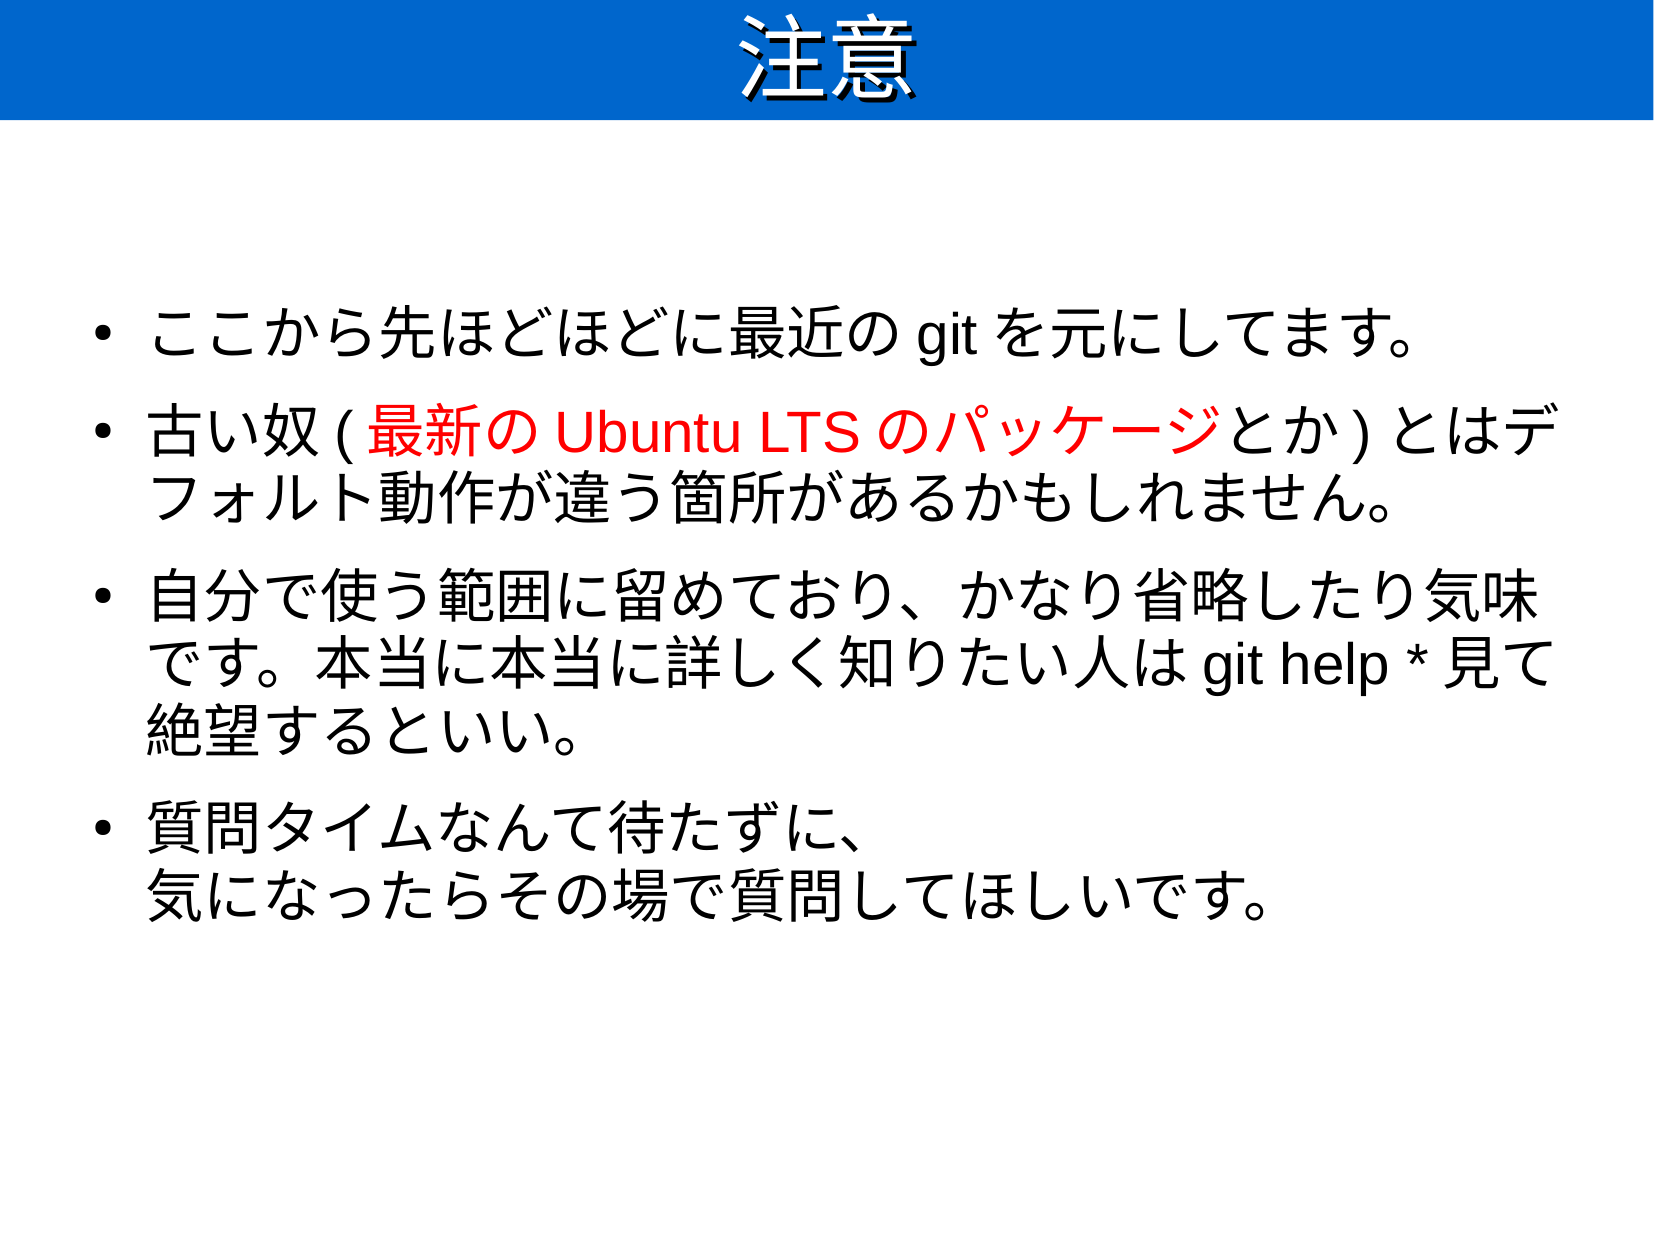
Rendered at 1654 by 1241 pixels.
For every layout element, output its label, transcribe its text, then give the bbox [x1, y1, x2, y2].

list ここから先ほどほどに最近のgitを元にしてます。 古い奴(最新のUbuntu LTSのパッケージとか)とはデフォルト動作が違う箇所があるかもしれません。 自分で使う範囲に留めており、かなり省略したり気味です。本当に本当に詳しく知りたい人はgit help *見て絶望するといい。 質問タイムなんて待たずに、 気になったらその場で質問してほしいです。 [75, 300, 1576, 1021]
title 注意 [0, 0, 1654, 121]
